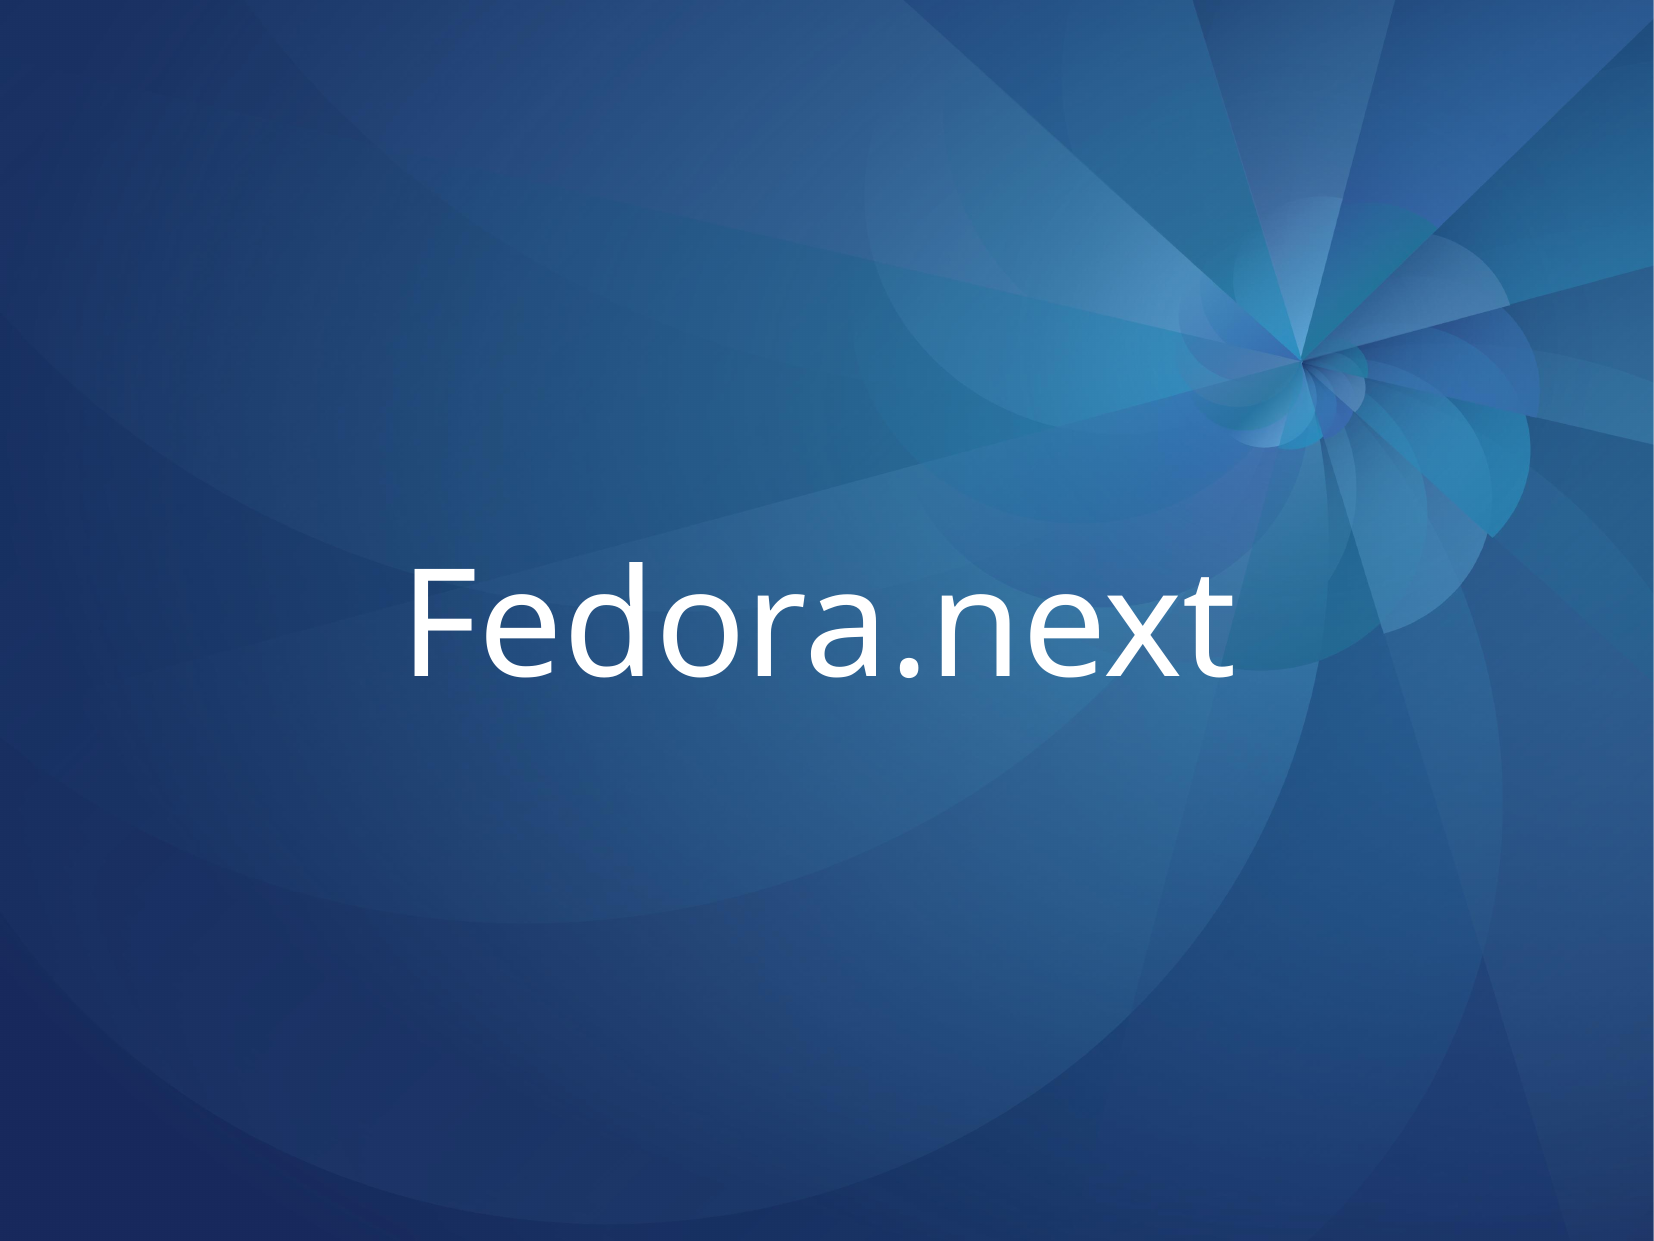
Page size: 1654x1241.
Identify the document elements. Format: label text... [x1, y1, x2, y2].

picture [0, 0, 1654, 1241]
title Fedora.next [74, 524, 1564, 713]
